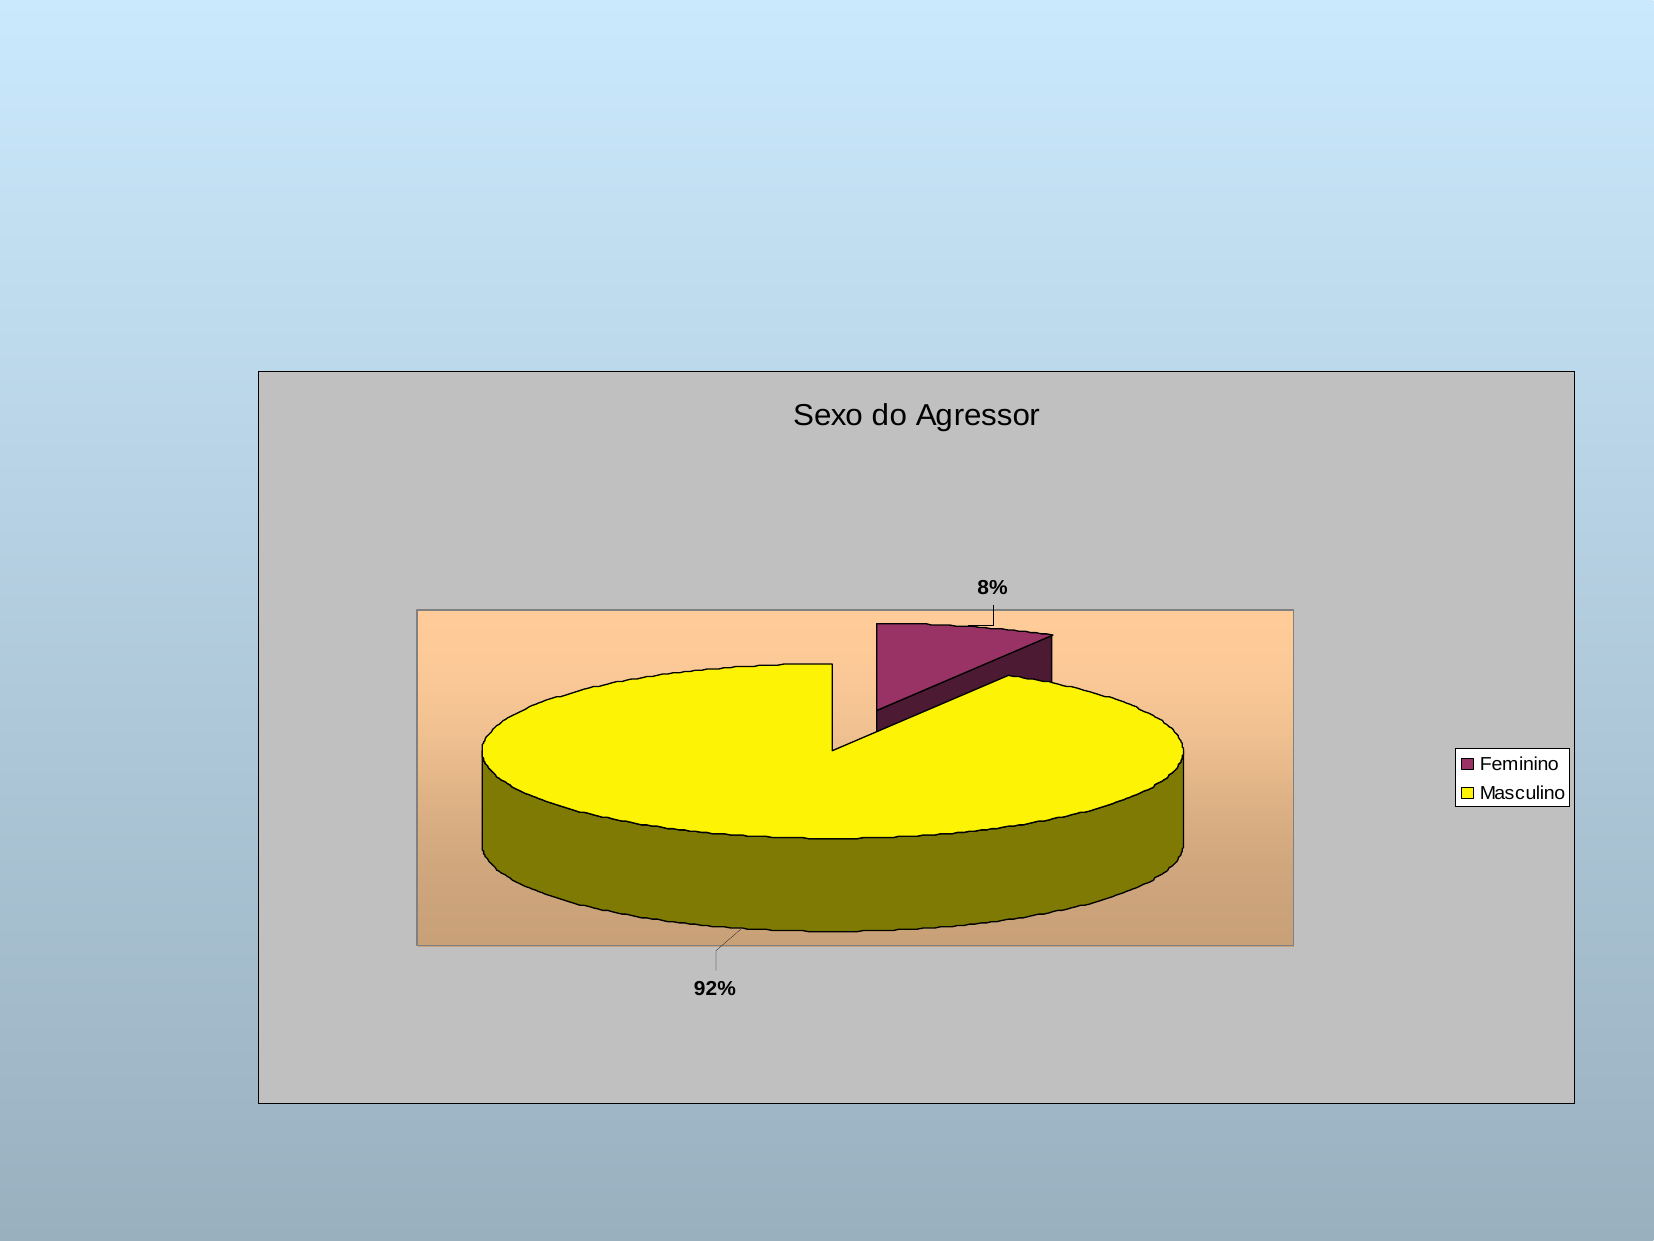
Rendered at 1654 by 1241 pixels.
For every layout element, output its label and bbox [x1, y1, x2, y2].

chart [251, 364, 1582, 1109]
